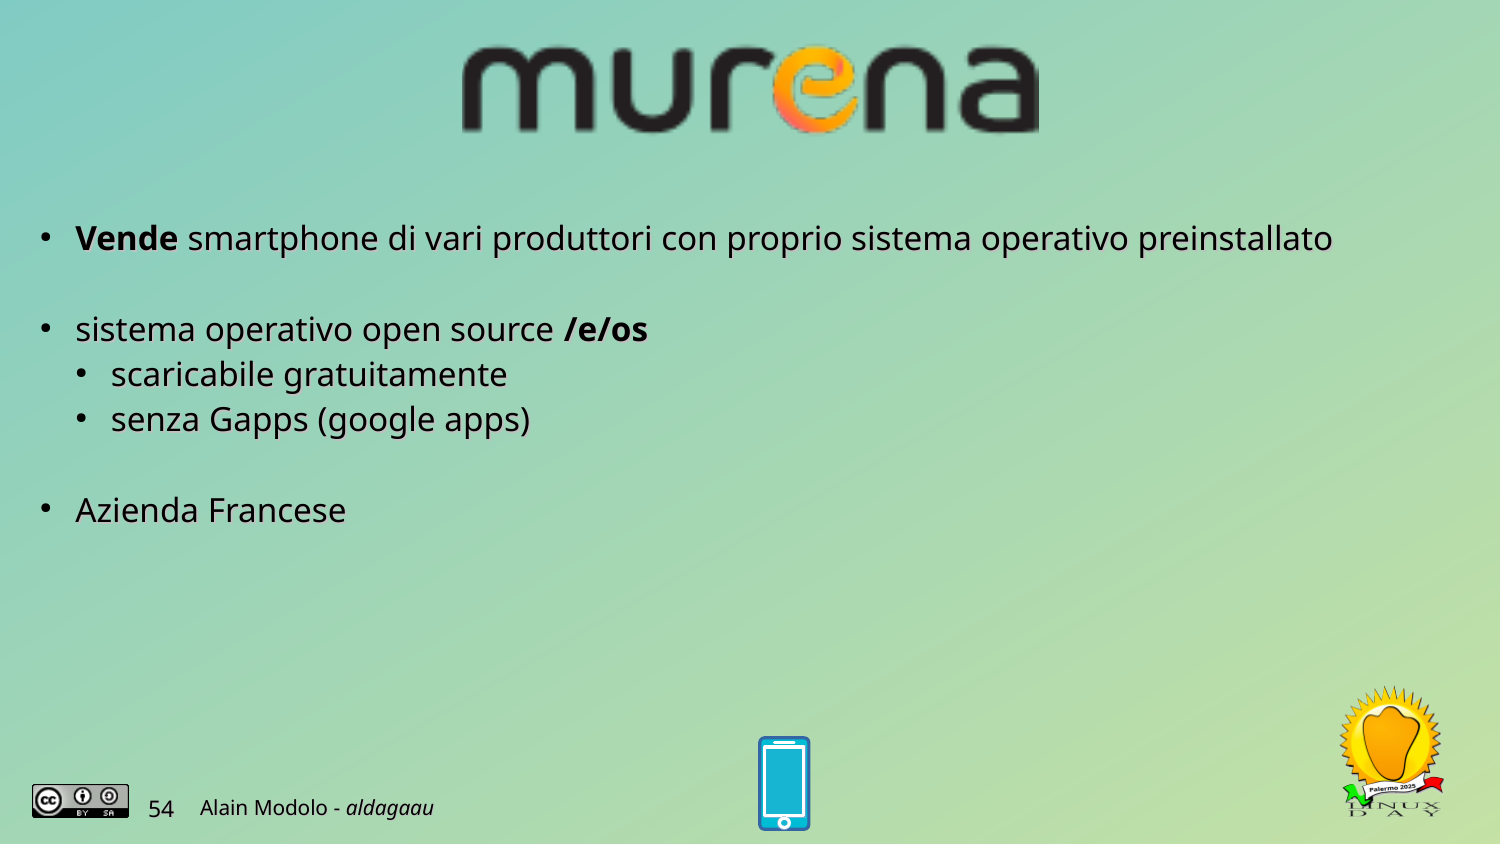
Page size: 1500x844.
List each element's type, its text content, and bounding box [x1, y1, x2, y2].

picture [32, 784, 129, 818]
picture [1233, 670, 1500, 844]
picture [462, 25, 1039, 158]
text_box Vende smartphone di vari produttori con proprio sistema operativo preinstallato sistema operativo open source /e/os scaricabile gratuitamente senza Gapps (google apps) Azienda Francese [25, 207, 1475, 644]
text_box [759, 737, 809, 830]
